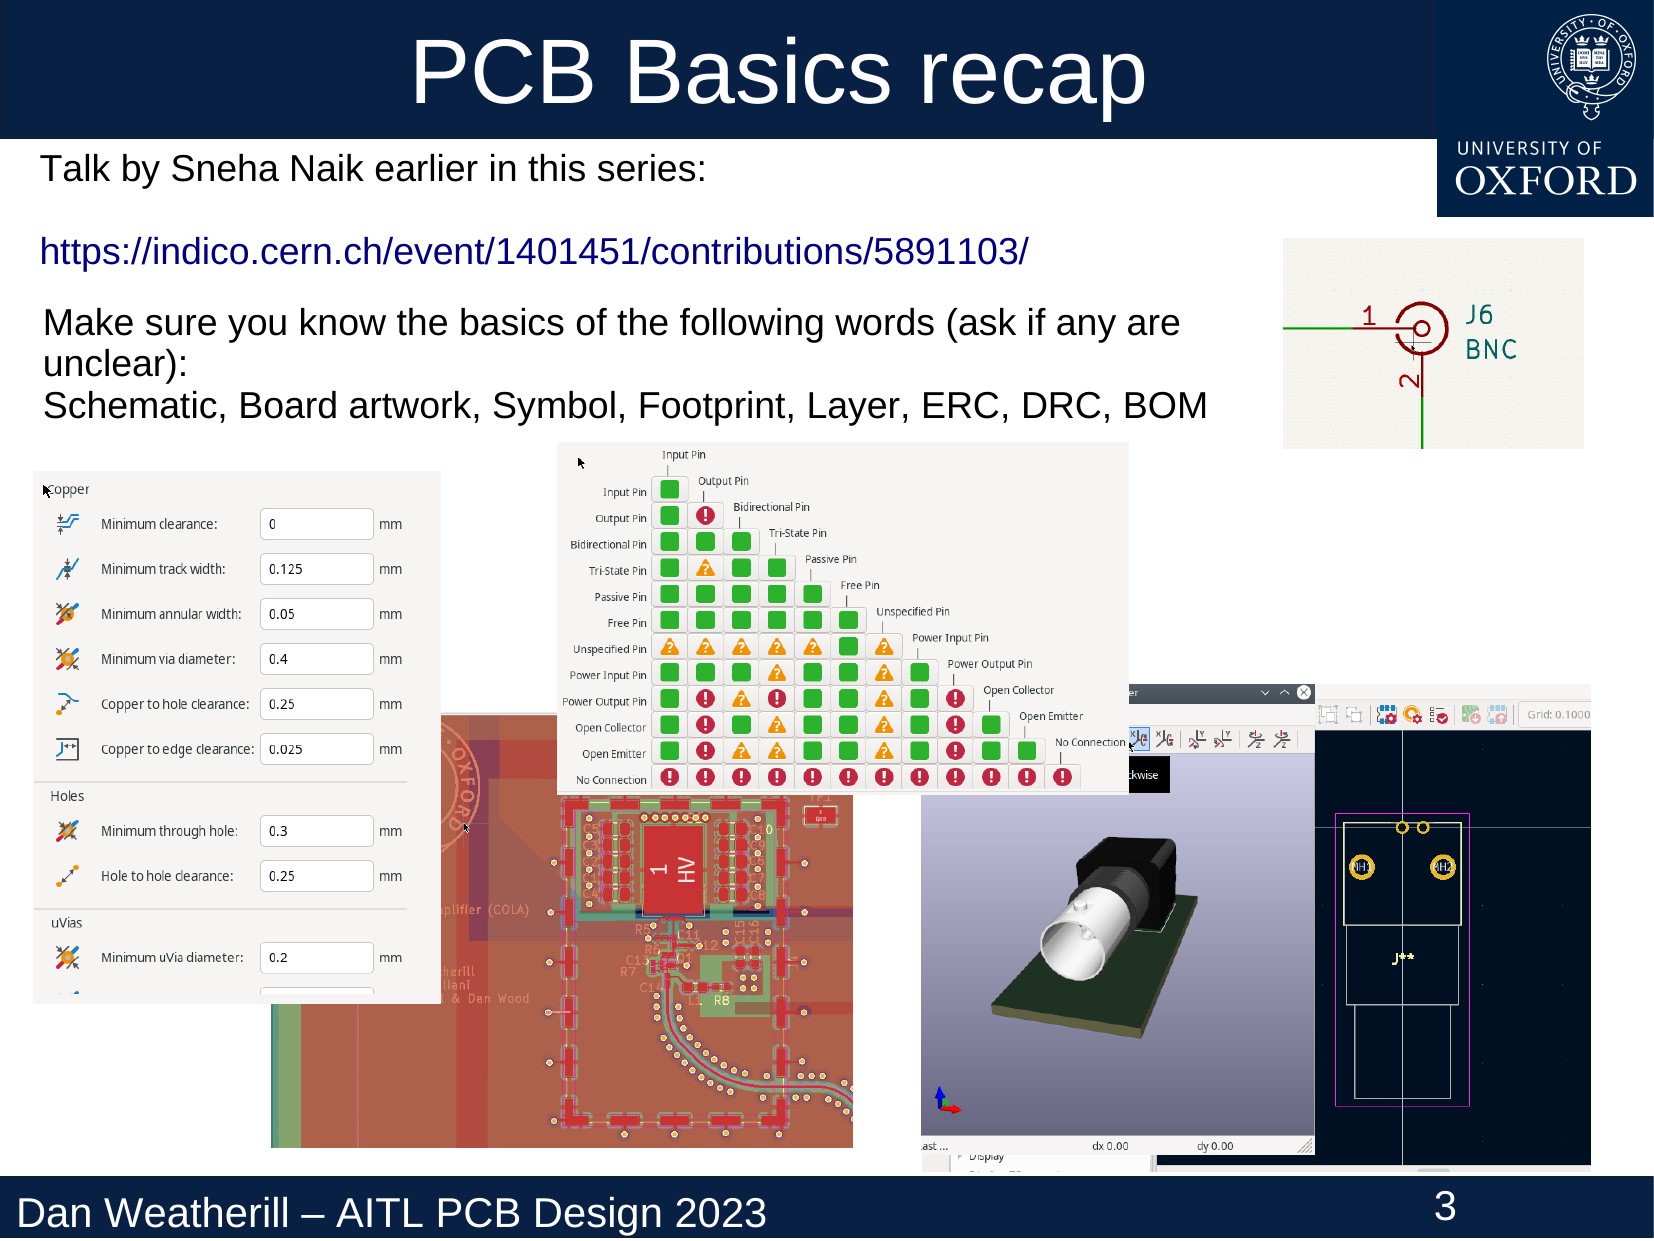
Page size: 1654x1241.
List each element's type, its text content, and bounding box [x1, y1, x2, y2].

picture [1283, 238, 1584, 449]
title PCB Basics recap [35, 0, 1524, 177]
picture [1437, 0, 1654, 217]
text_box Make sure you know the basics of the following words (ask if any are unclear): Schematic, Board artwork, Symbol, Footprint, Layer, ERC, DRC, BOM [28, 294, 1249, 482]
picture [33, 442, 1591, 1173]
text_box Talk by Sneha Naik earlier in this series: https://indico.cern.ch/event/1401451/contributions/5891103/ [24, 140, 1167, 281]
